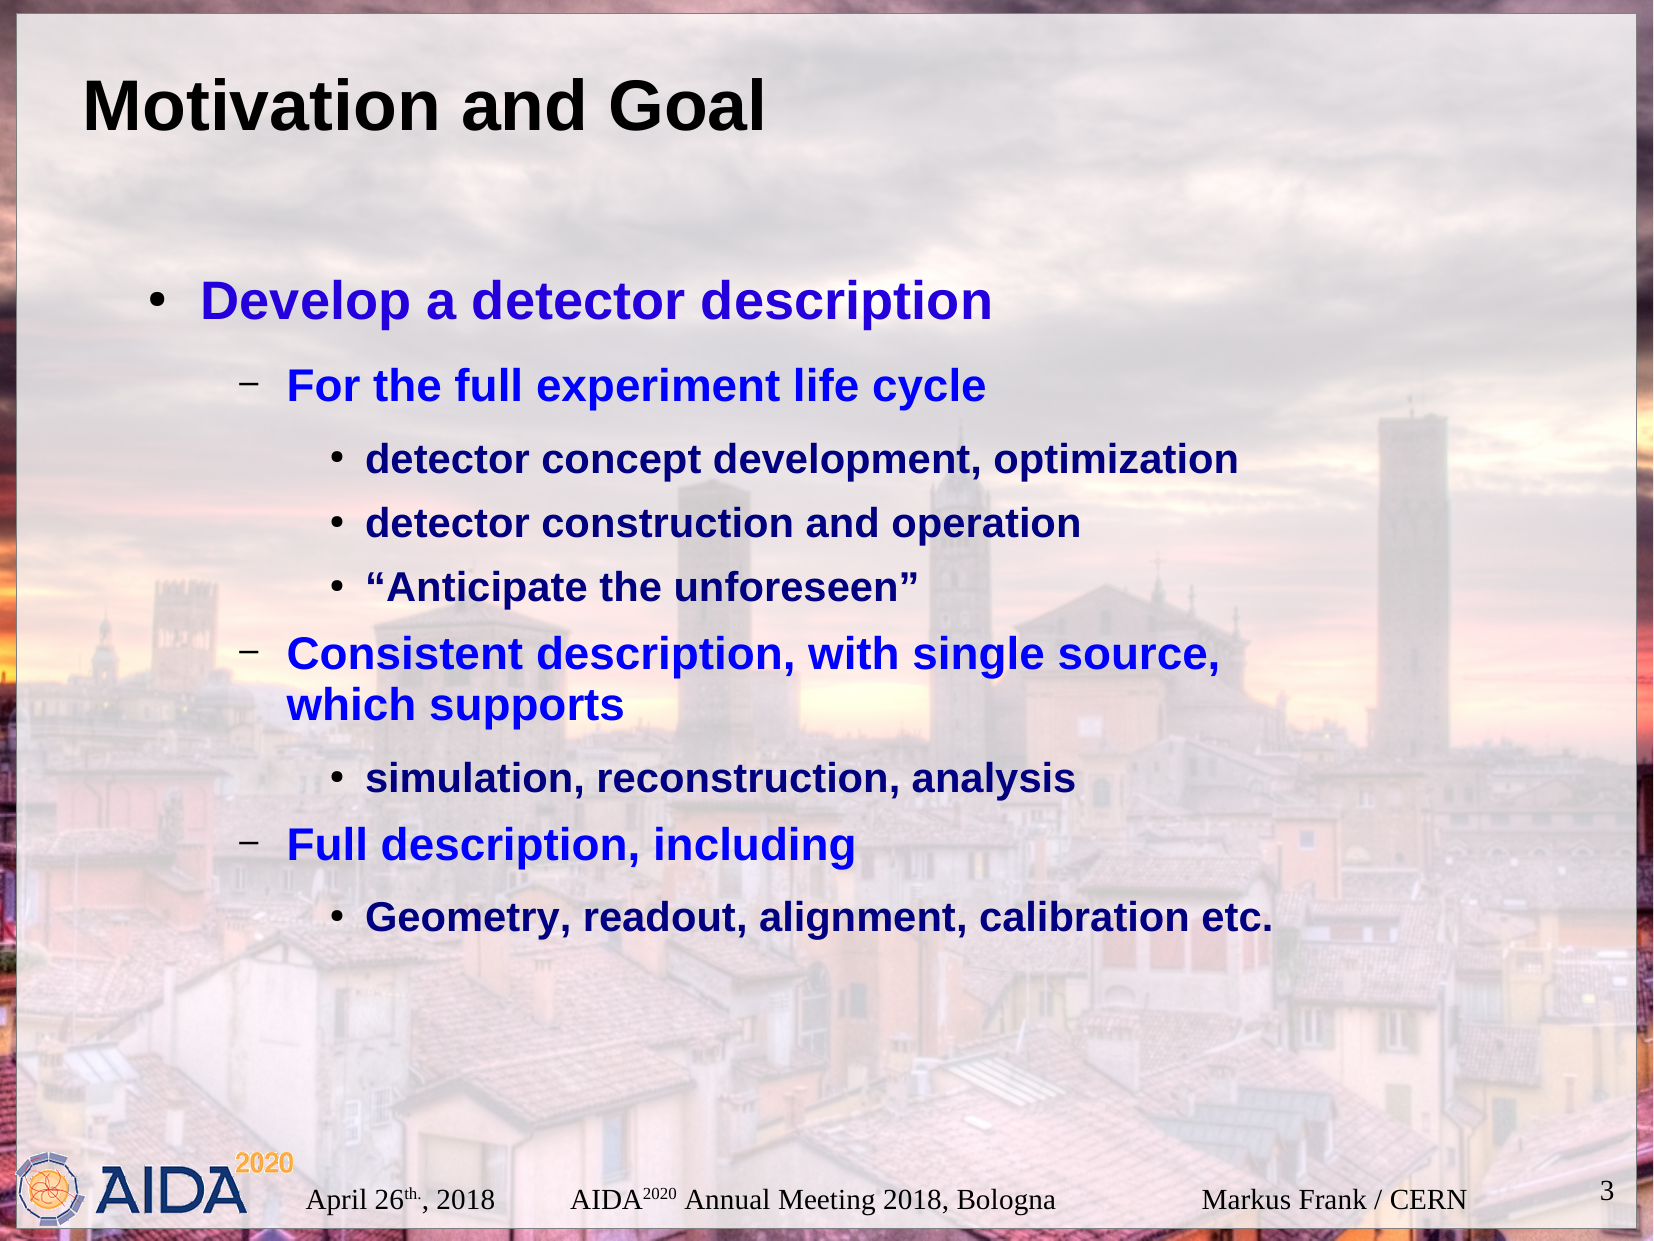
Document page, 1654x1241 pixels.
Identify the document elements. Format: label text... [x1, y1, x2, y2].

picture [0, 0, 1654, 1241]
list Develop a detector description For the full experiment life cycle detector concept development, optimization detector construction and operation “Anticipate the unforeseen” Consistent description, with single source, which supports simulation, reconstruction, analysis Full description, including Geometry, readout, alignment, calibration etc. [129, 270, 1488, 1141]
title Motivation and Goal [82, 19, 1535, 191]
